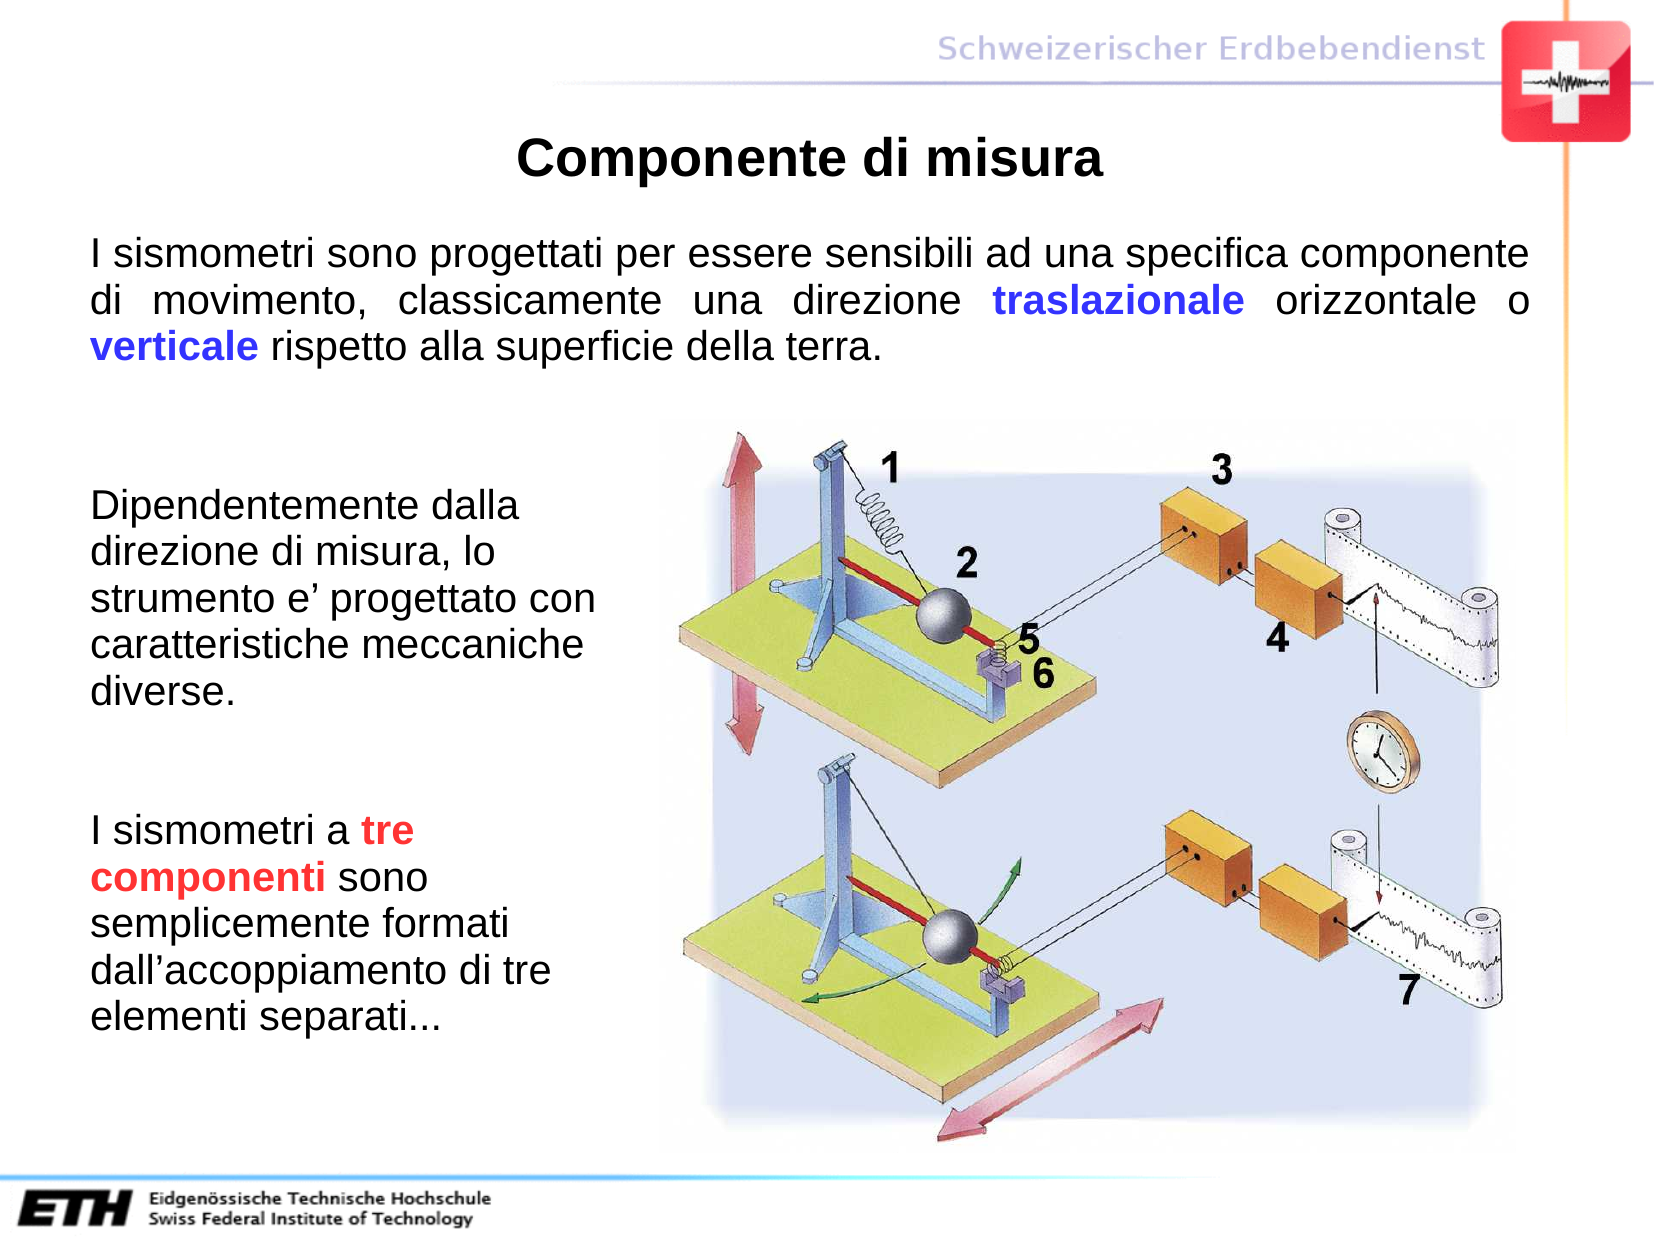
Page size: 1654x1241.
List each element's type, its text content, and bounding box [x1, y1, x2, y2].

picture [0, 0, 1654, 1241]
text_box Componente di misura I sismometri sono progettati per essere sensibili ad una specifica componente di movimento, classicamente una direzione traslazionale orizzontale o verticale rispetto alla superficie della terra. [75, 120, 1546, 391]
text_box Dipendentemente dalla direzione di misura, lo strumento e’ progettato con caratteristiche meccaniche diverse. I sismometri a tre componenti sono semplicemente formati dall’accoppiamento di tre elementi separati... [75, 474, 664, 1094]
